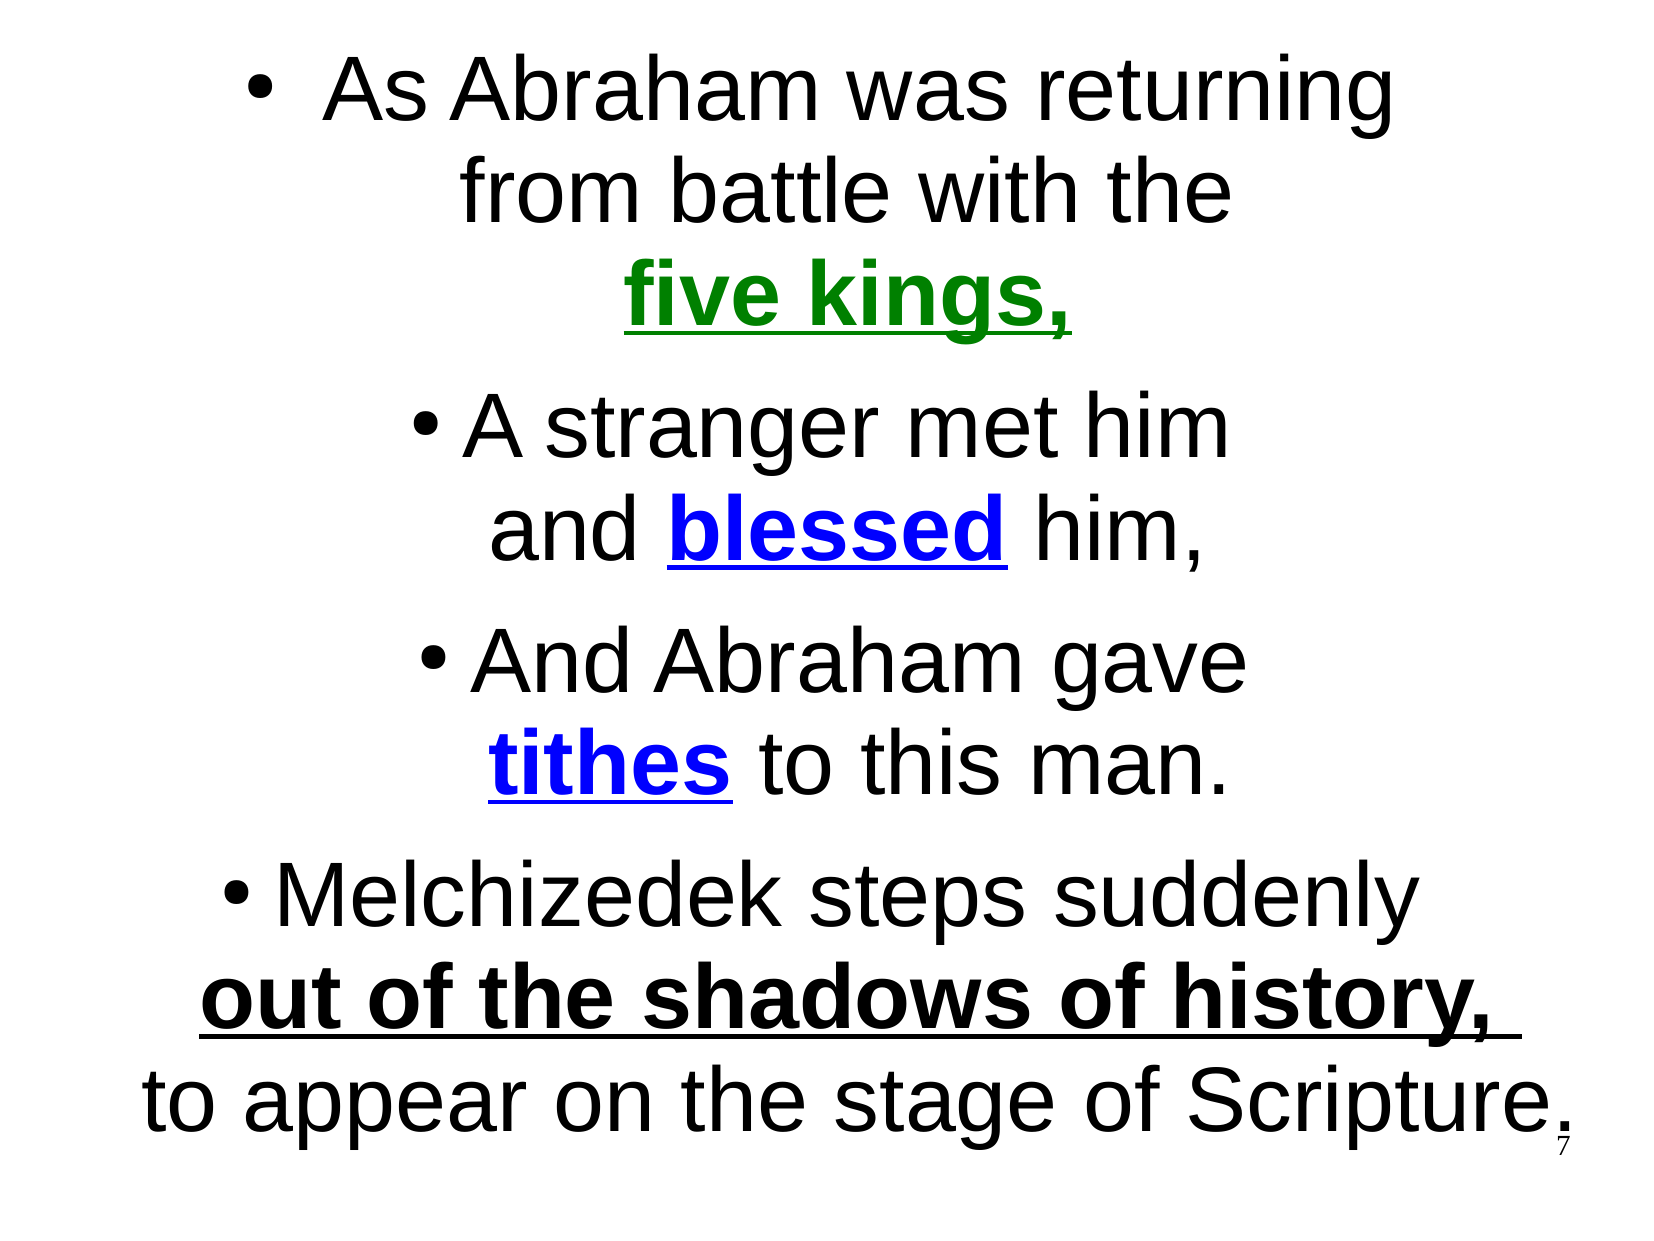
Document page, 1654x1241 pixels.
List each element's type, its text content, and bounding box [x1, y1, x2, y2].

list As Abraham was returning from battle with the five kings, A stranger met him and blessed him, And Abraham gave tithes to this man. Melchizedek steps suddenly out of the shadows of history, to appear on the stage of Scripture. [37, 37, 1613, 1238]
